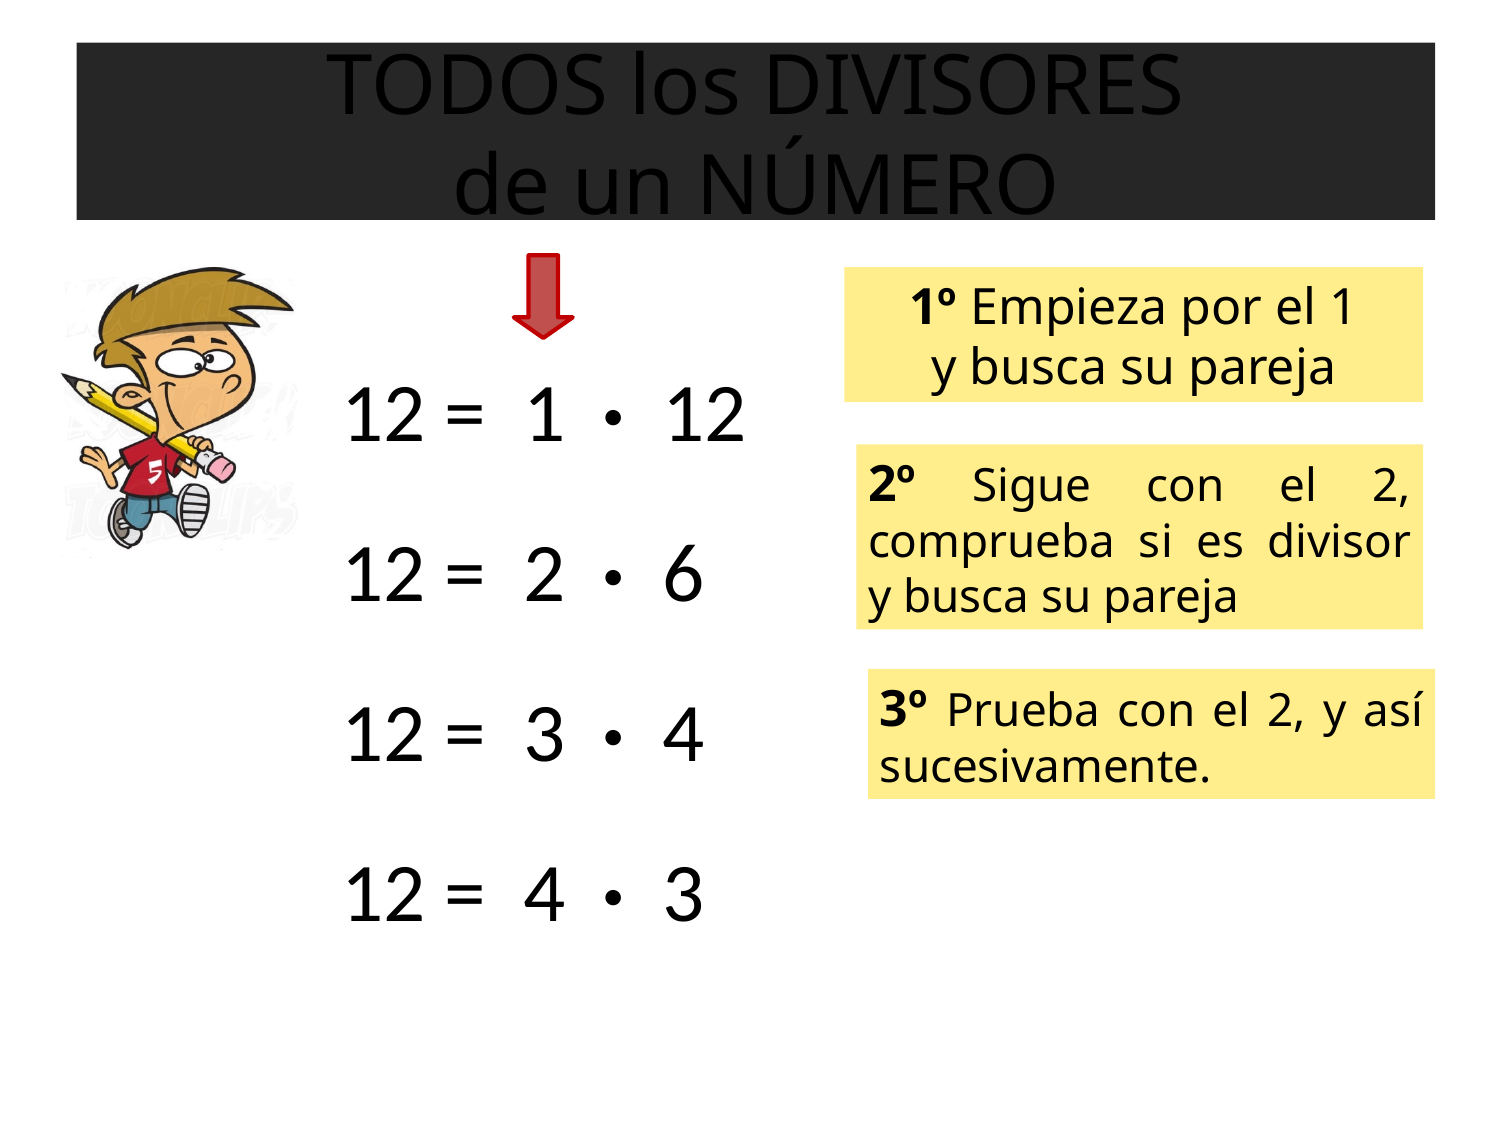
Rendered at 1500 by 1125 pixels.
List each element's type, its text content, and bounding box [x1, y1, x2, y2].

text_box 2º Sigue con el 2, comprueba si es divisor y busca su pareja [856, 444, 1424, 630]
text_box 1º Empieza por el 1 y busca su pareja [844, 267, 1424, 403]
text_box 3º Prueba con el 2, y así sucesivamente. [868, 668, 1436, 799]
picture [41, 267, 313, 558]
text_box TODOS los DIVISORES de un NÚMERO [76, 42, 1436, 220]
text_box 12 = 1 · 12 12 = 2 · 6 12 = 3 · 4 12 = 4 · 3 [325, 290, 763, 946]
text_box [513, 255, 573, 338]
